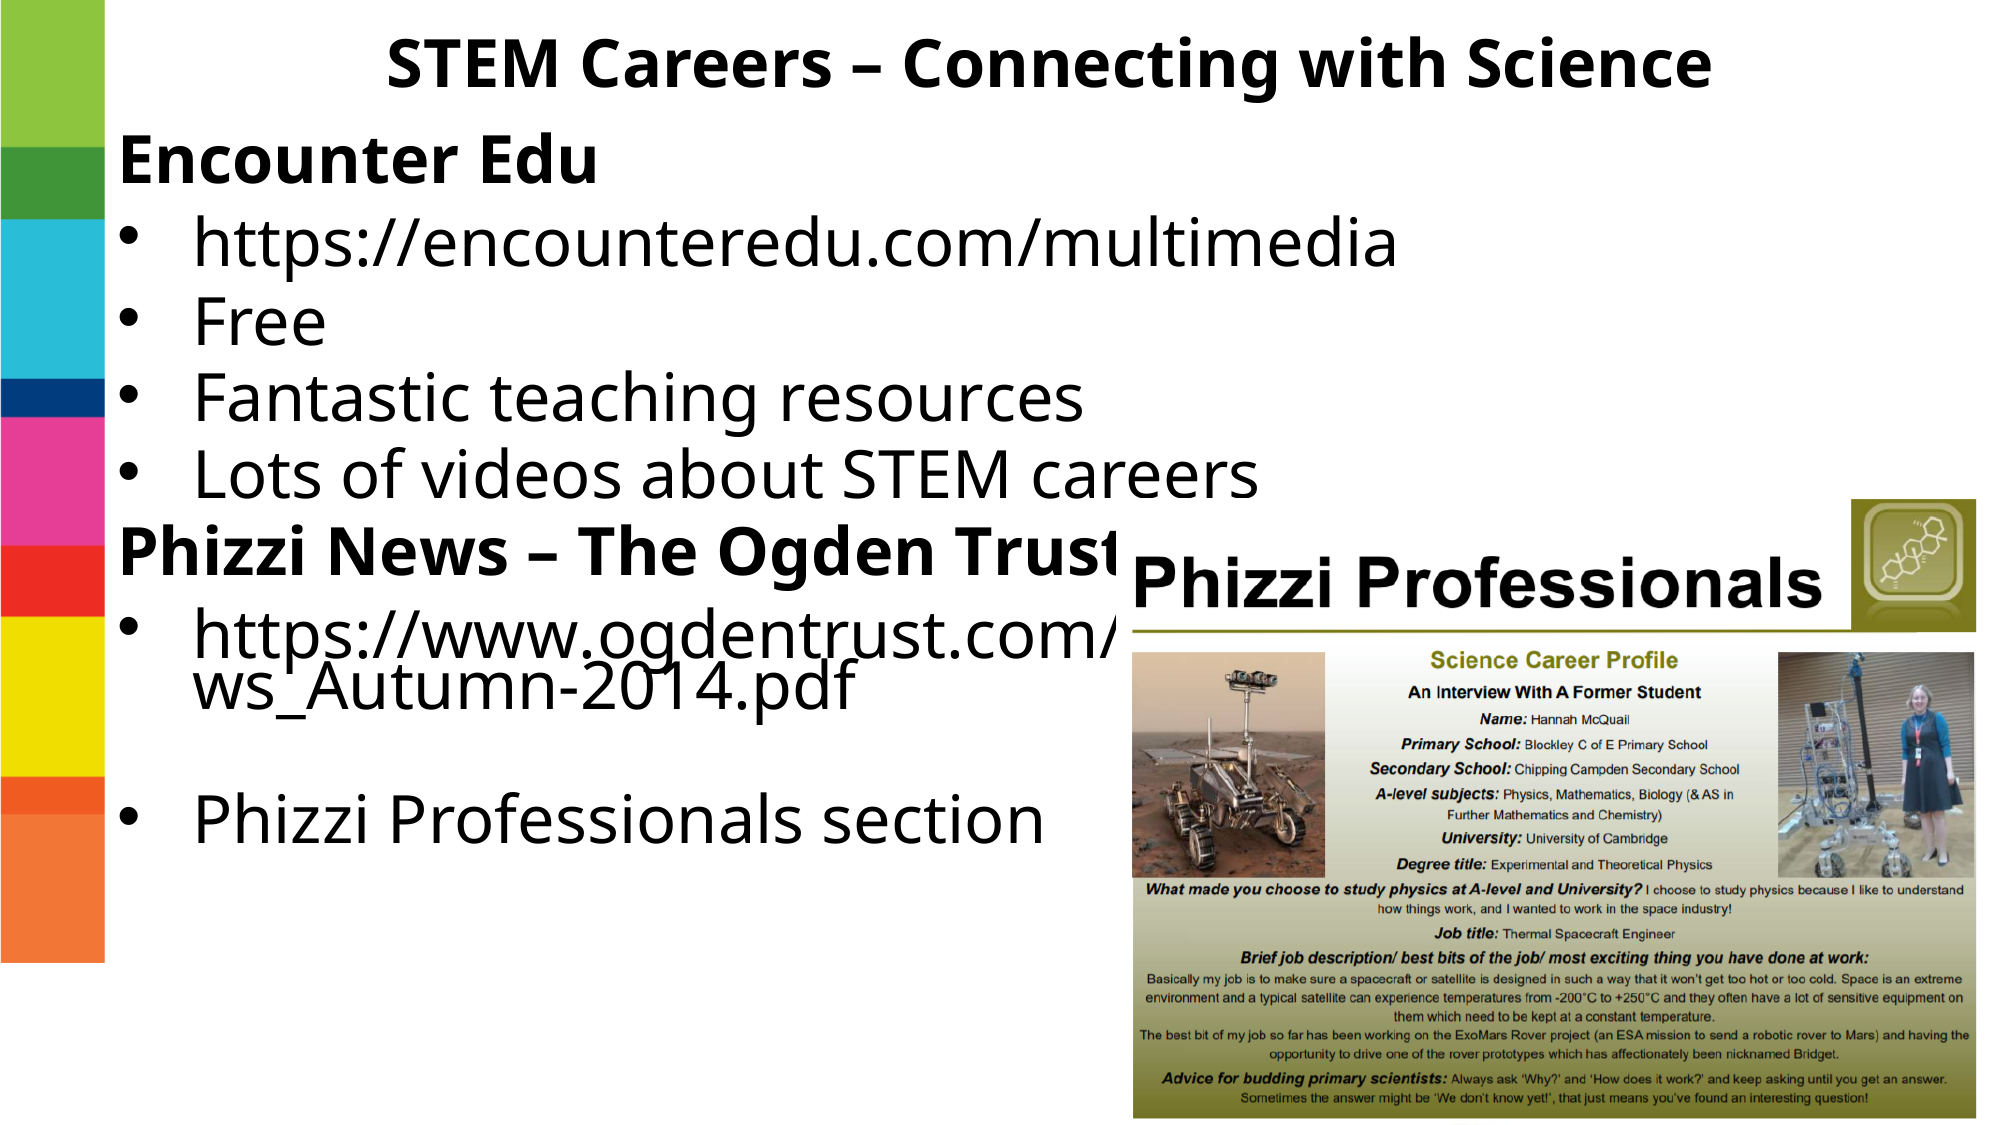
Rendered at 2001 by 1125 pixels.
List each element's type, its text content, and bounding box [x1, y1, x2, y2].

text_box Encounter Edu https://encounteredu.com/multimedia Free Fantastic teaching resources Lots of videos about STEM careers Phizzi News – The Ogden Trust https://www.ogdentrust.com/assets/general/1_Phizzi-News_Autumn-2014.pdf Phizzi Professionals section [102, 131, 2000, 1011]
picture [1116, 498, 1980, 1125]
text_box STEM Careers – Connecting with Science [102, 22, 2000, 131]
